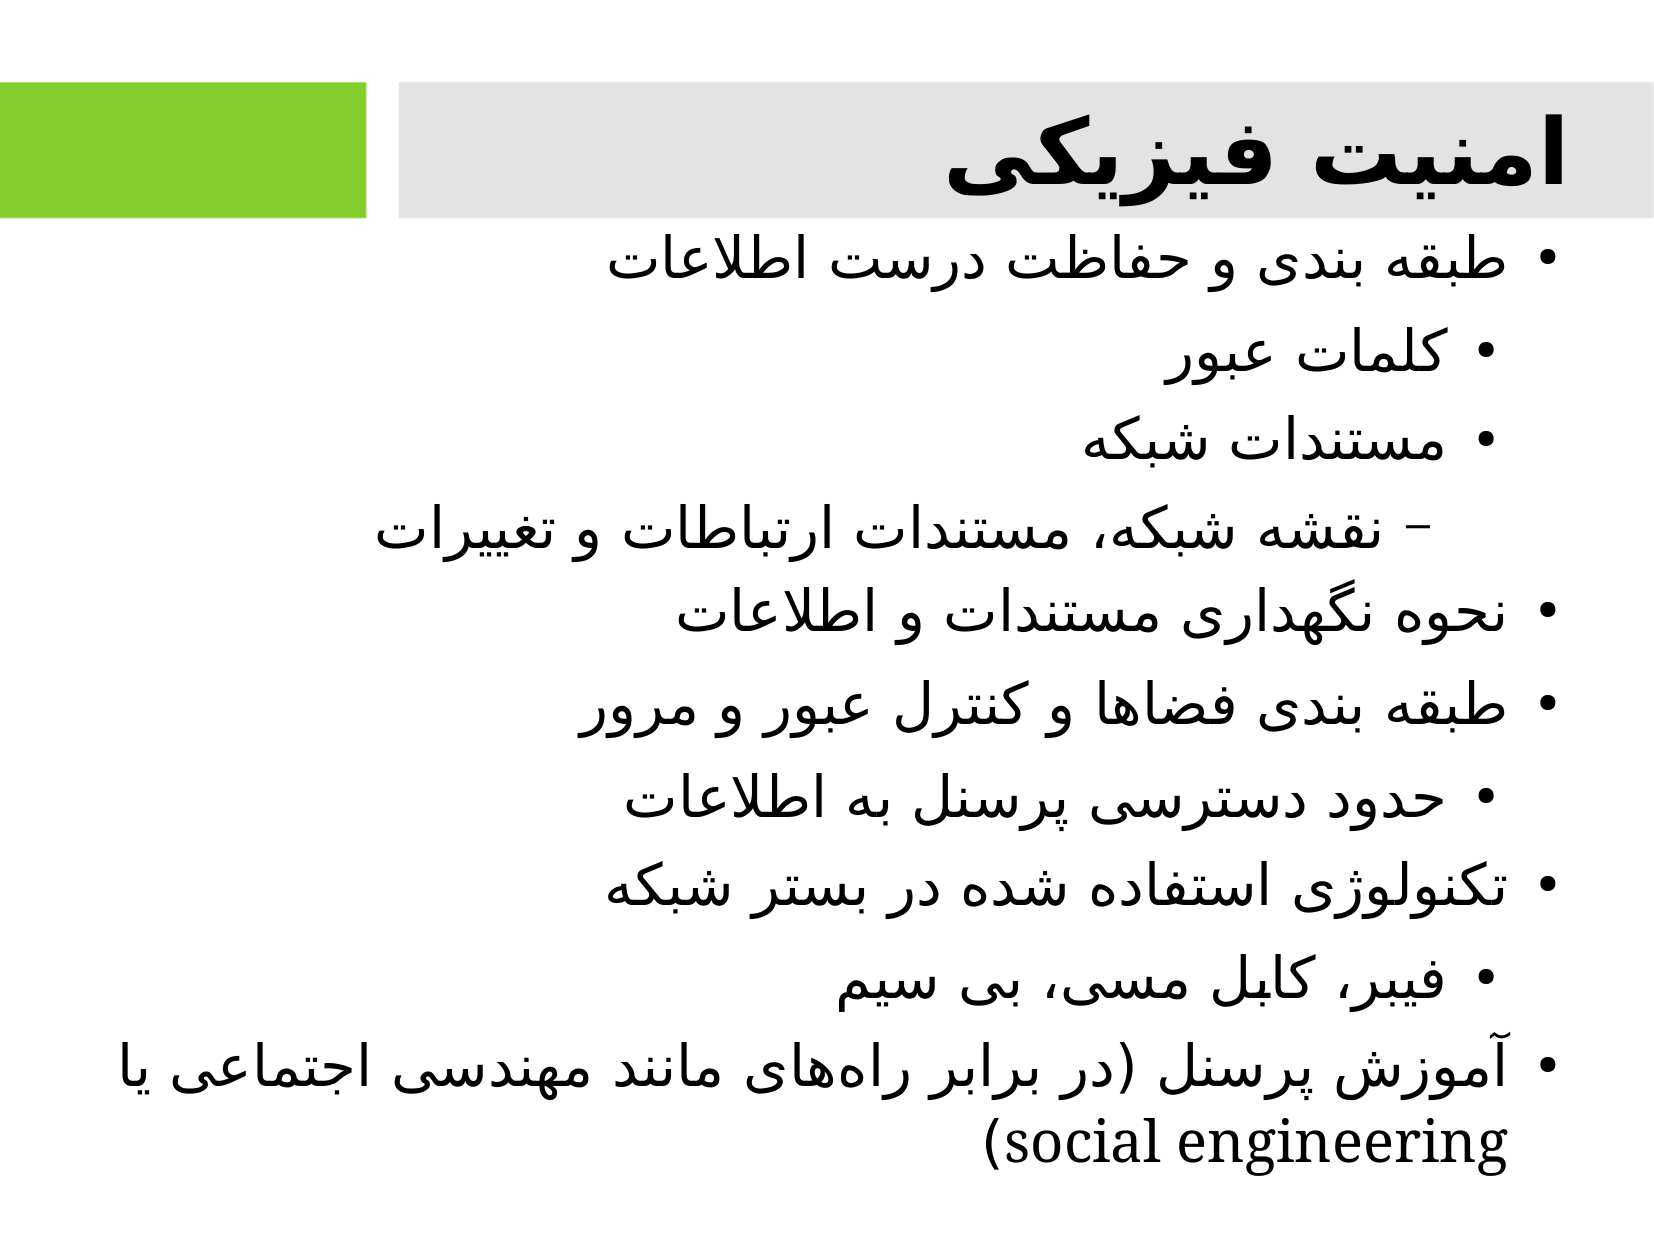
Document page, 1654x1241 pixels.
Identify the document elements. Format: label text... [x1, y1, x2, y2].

title امنیت فیزیکی [82, 49, 1571, 225]
picture [0, 0, 1654, 1241]
list طبقه بندی و حفاظت درست اطلاعات کلمات عبور مستندات شبکه نقشه شبکه، مستندات ارتباطات و تغییرات نحوه نگهداری مستندات و اطلاعات طبقه بندی فضاها و کنترل عبور و مرور حدود دسترسی پرسنل به اطلاعات تکنولوژی استفاده شده در بستر شبکه فیبر، کابل مسی، بی سیم آموزش پرسنل (در برابر راه‌های مانند مهندسی اجتماعی یا social engineering) [82, 225, 1571, 1182]
